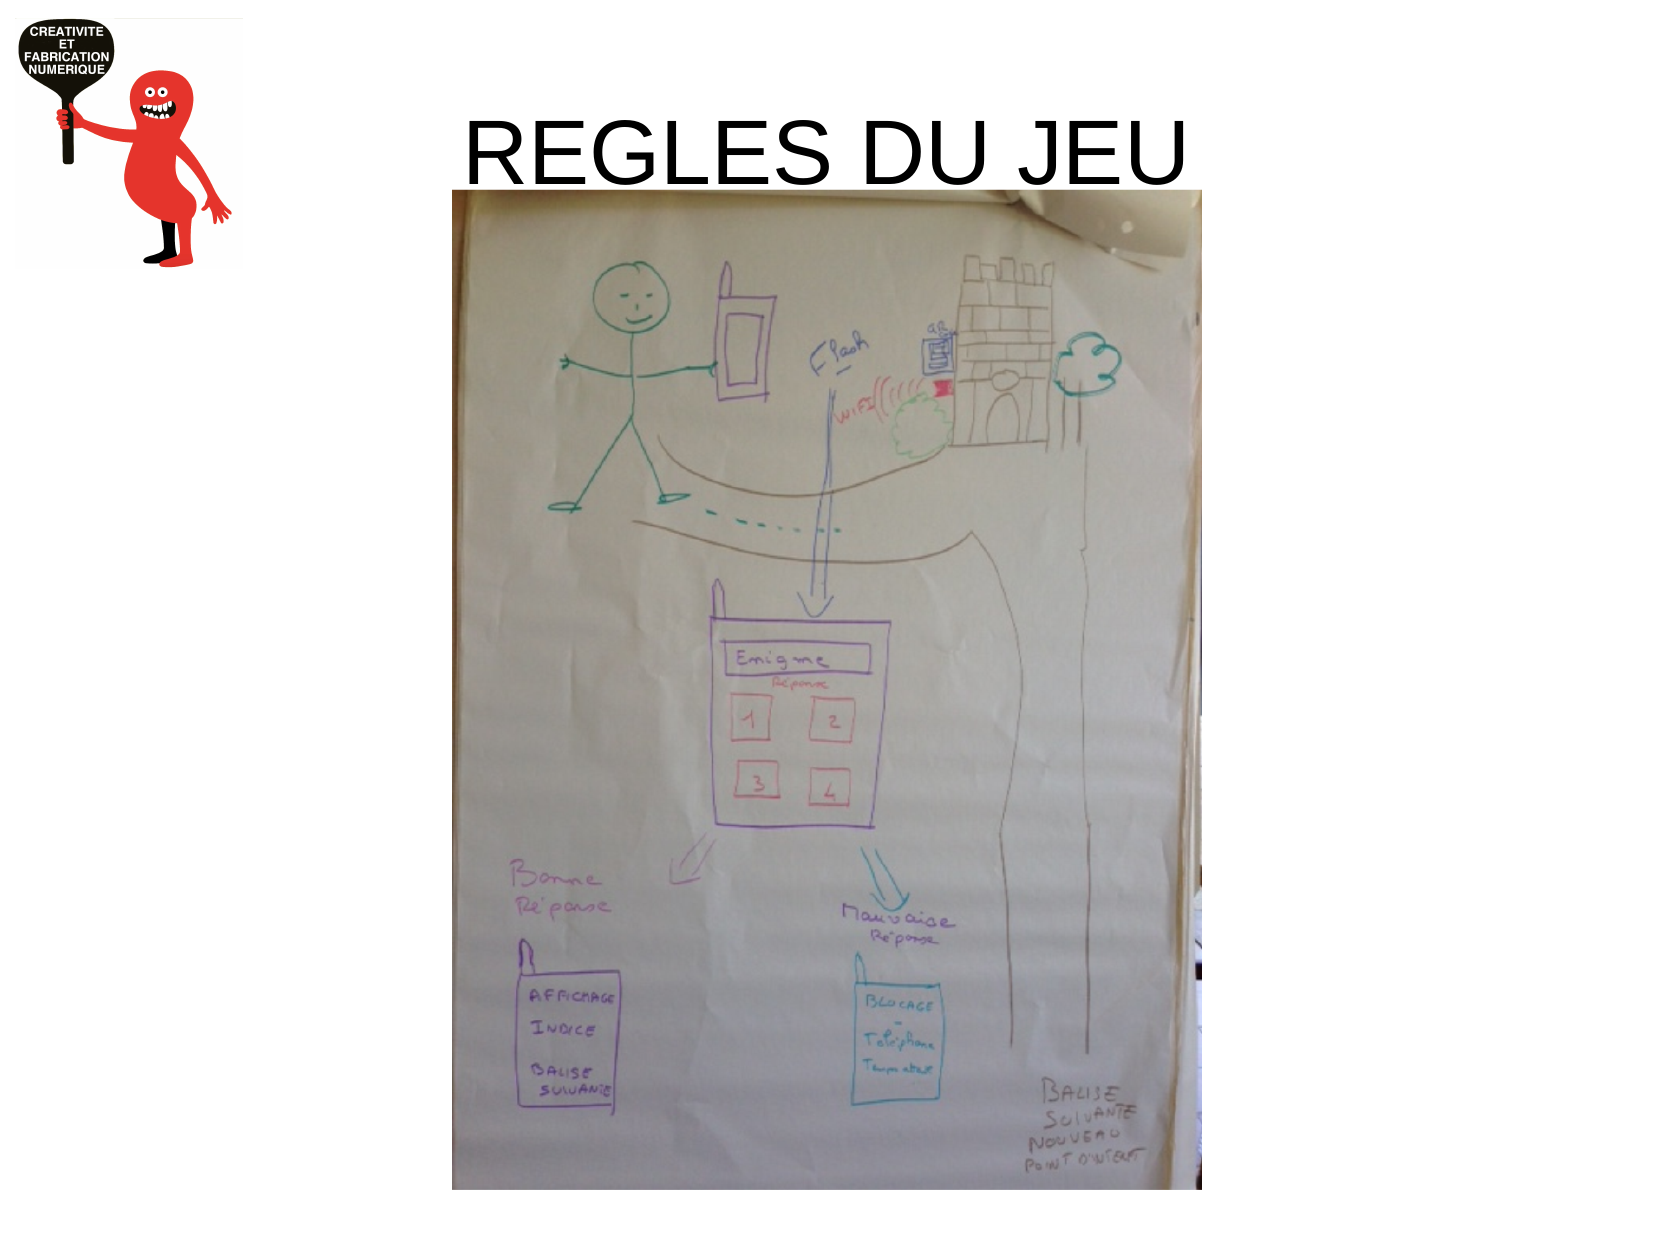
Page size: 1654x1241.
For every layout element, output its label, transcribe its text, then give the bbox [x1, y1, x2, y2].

picture [451, 189, 1202, 1190]
picture [15, 18, 243, 269]
title REGLES DU JEU [243, 49, 1571, 257]
